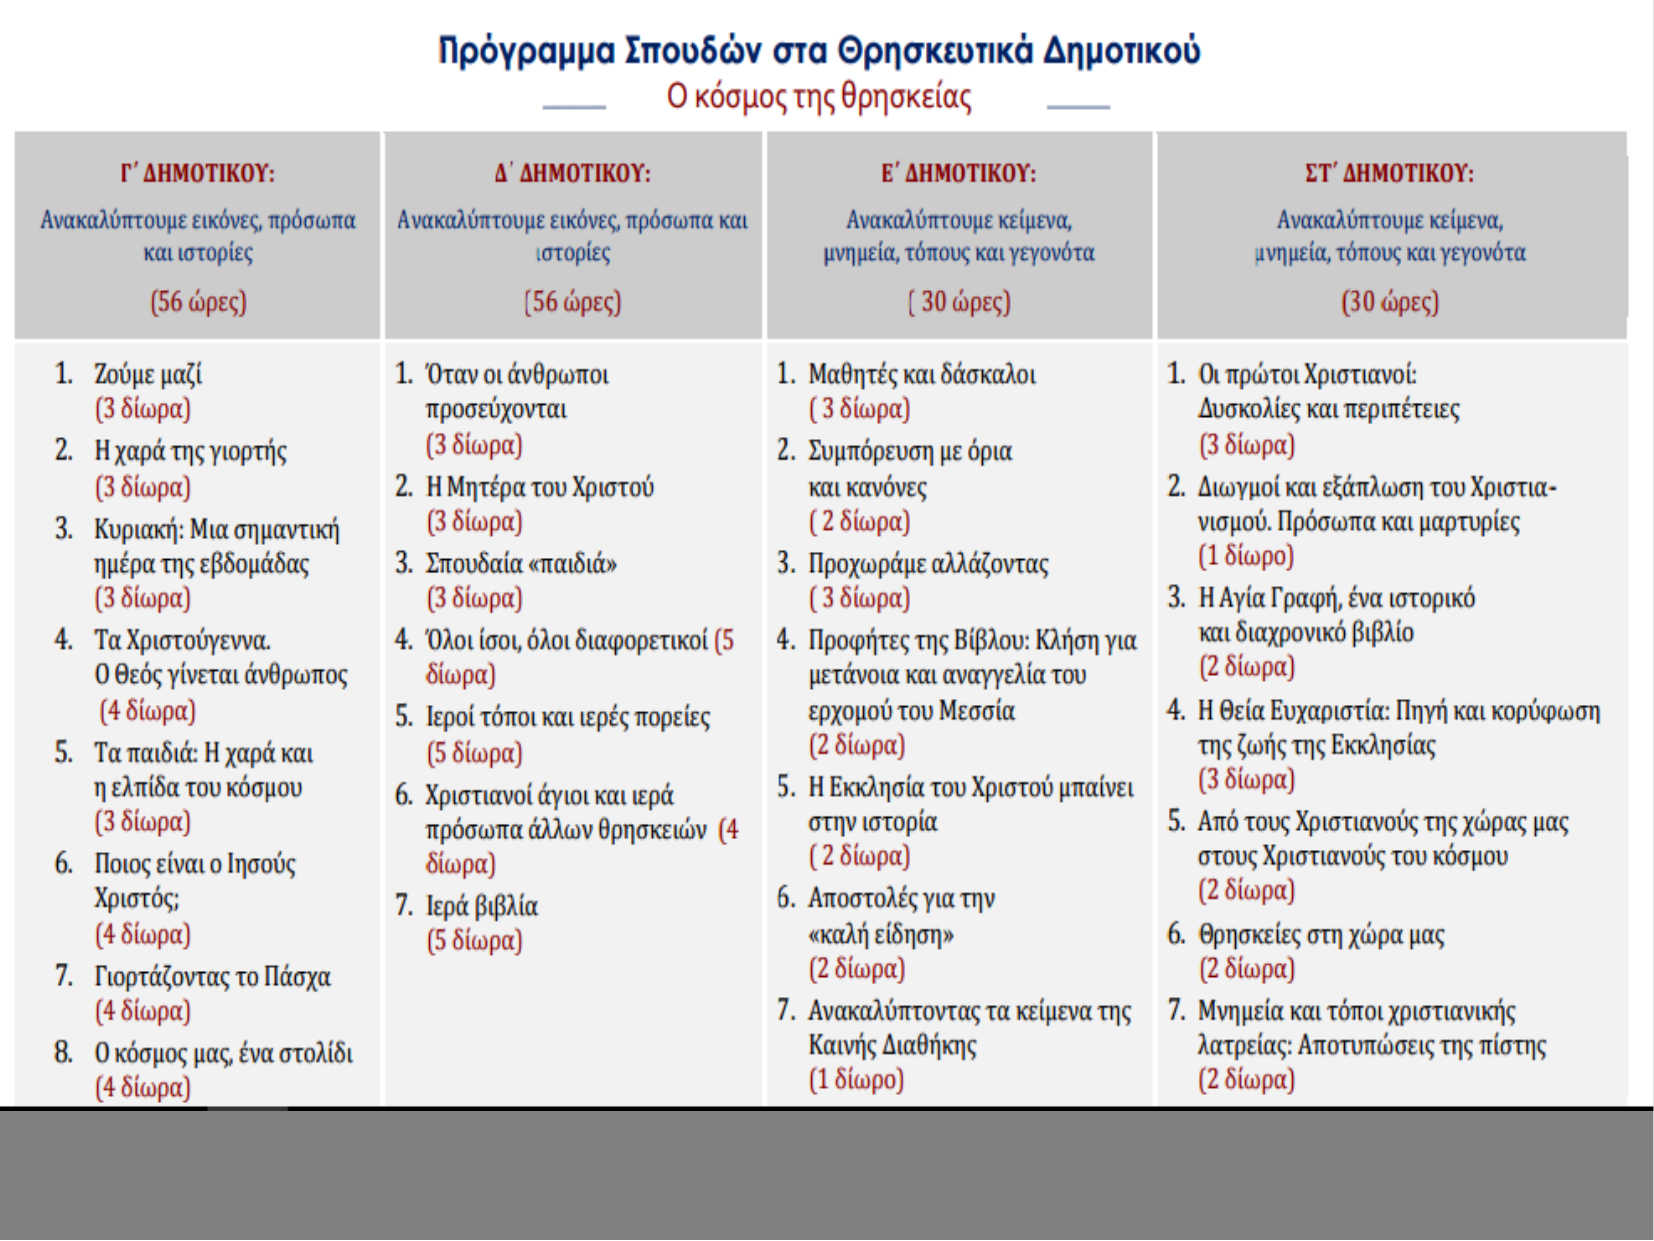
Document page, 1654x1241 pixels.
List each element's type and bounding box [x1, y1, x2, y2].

picture [0, 0, 1654, 1111]
